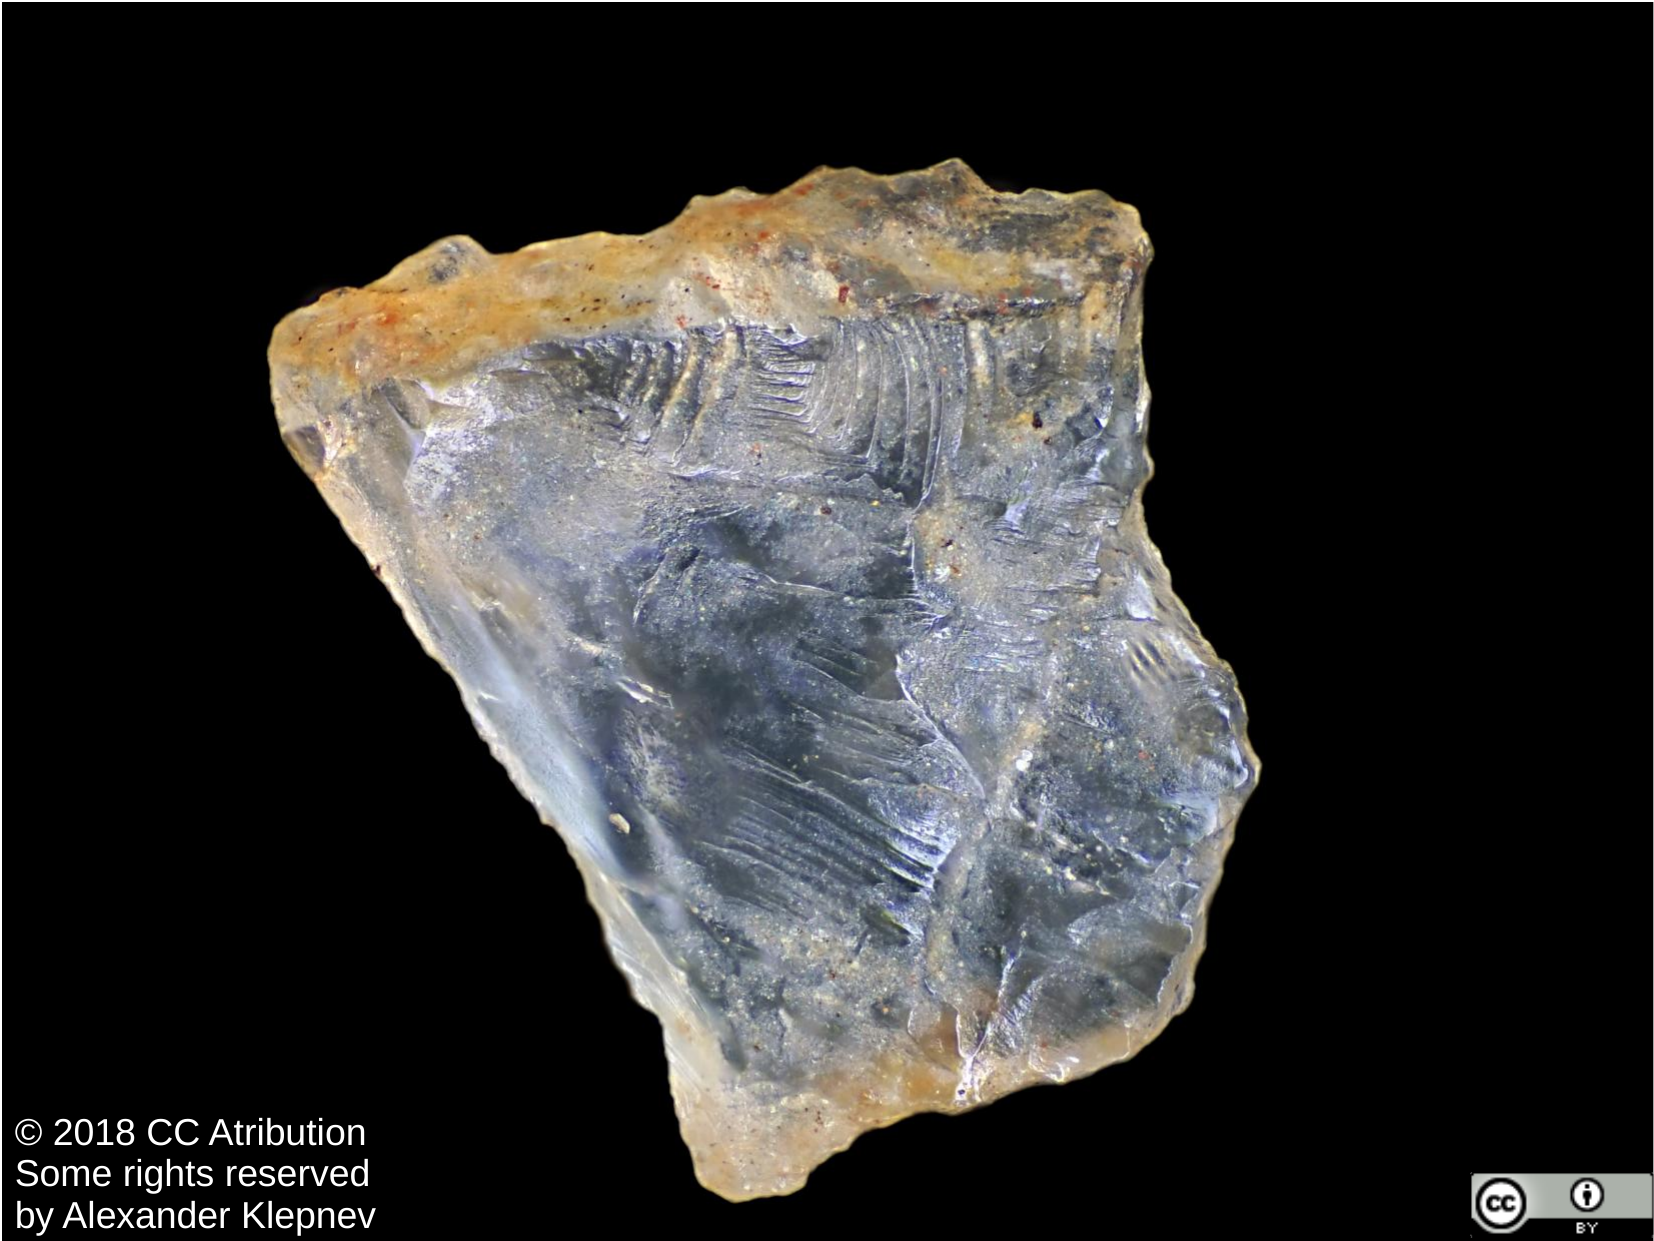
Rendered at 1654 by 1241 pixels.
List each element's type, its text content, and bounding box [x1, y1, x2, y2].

text_box © 2018 CC Atribution Some rights reserved by Alexander Klepnev [0, 1103, 766, 1241]
picture [2, 2, 1654, 1241]
